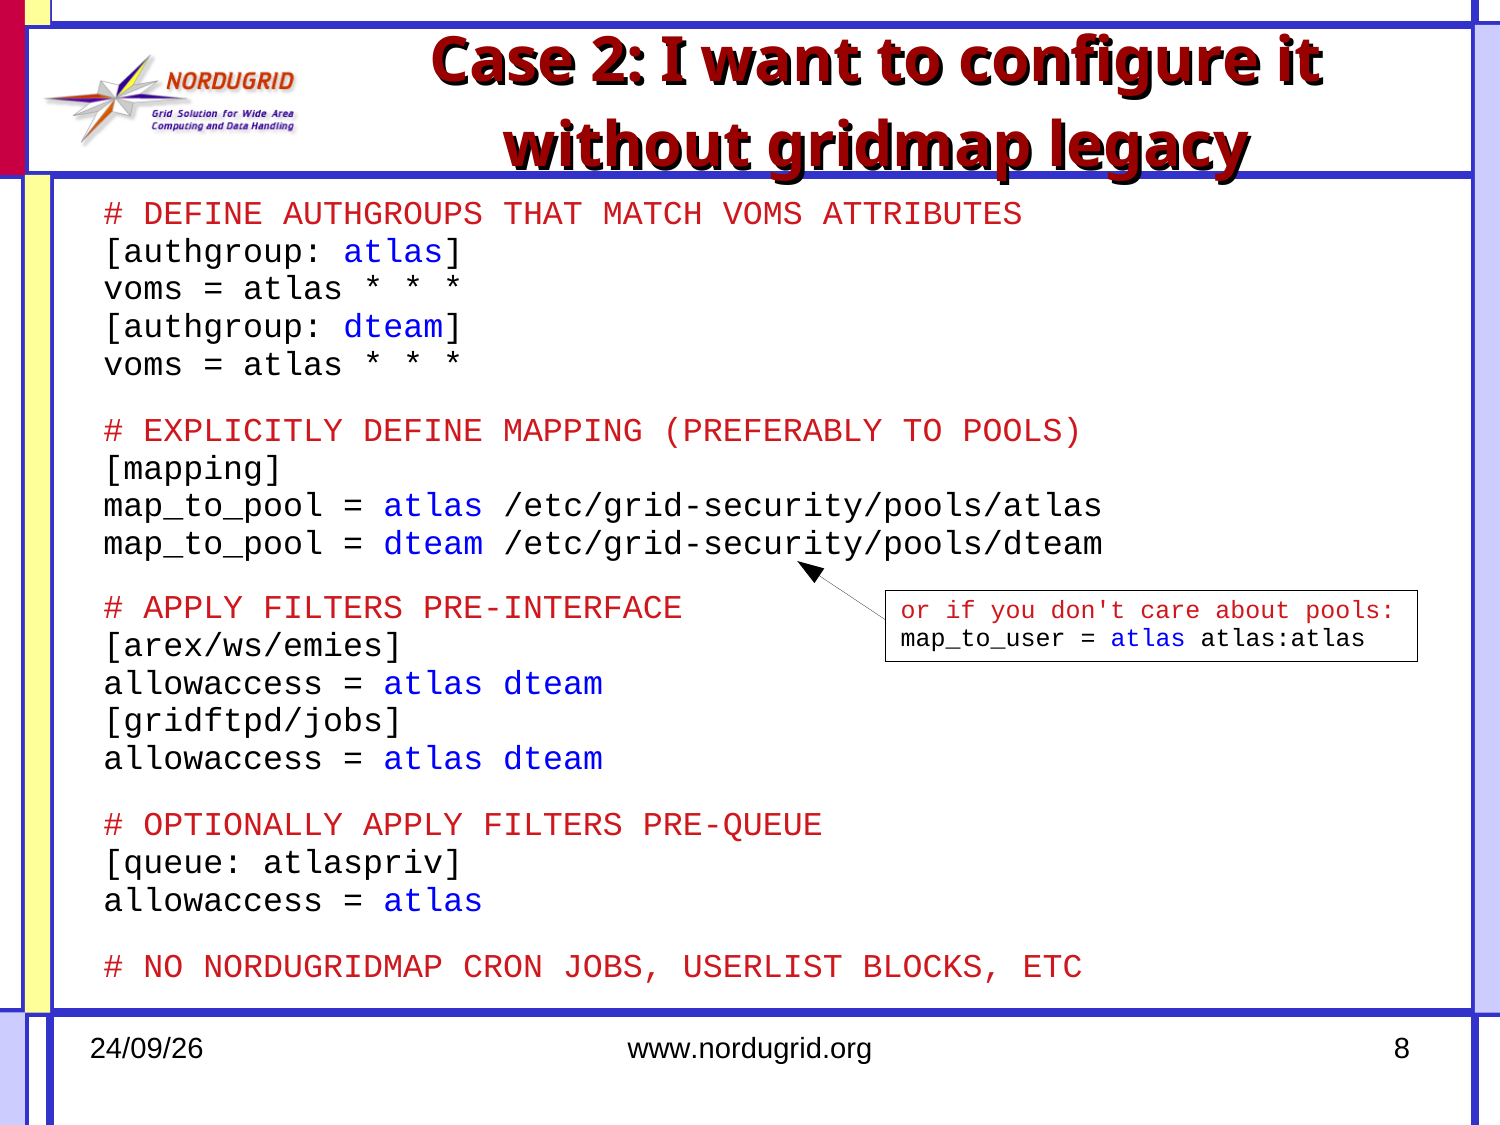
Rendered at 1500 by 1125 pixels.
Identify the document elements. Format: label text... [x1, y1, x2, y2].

title Case 2: I want to configure it without gridmap legacy [324, 17, 1428, 183]
picture [40, 49, 301, 148]
text_box # DEFINE AUTHGROUPS THAT MATCH VOMS ATTRIBUTES [authgroup: atlas] voms = atlas * * * [authgroup: dteam] voms = atlas * * * # EXPLICITLY DEFINE MAPPING (PREFERABLY TO POOLS) [mapping] map_to_pool = atlas /etc/grid-security/pools/atlas map_to_pool = dteam /etc/grid-security/pools/dteam # APPLY FILTERS PRE-INTERFACE [arex/ws/emies] allowaccess = atlas dteam [gridftpd/jobs] allowaccess = atlas dteam # OPTIONALLY APPLY FILTERS PRE-QUEUE [queue: atlaspriv] allowaccess = atlas # NO NORDUGRIDMAP CRON JOBS, USERLIST BLOCKS, ETC [88, 189, 1447, 1034]
text_box or if you don't care about pools: map_to_user = atlas atlas:atlas [885, 590, 1418, 662]
